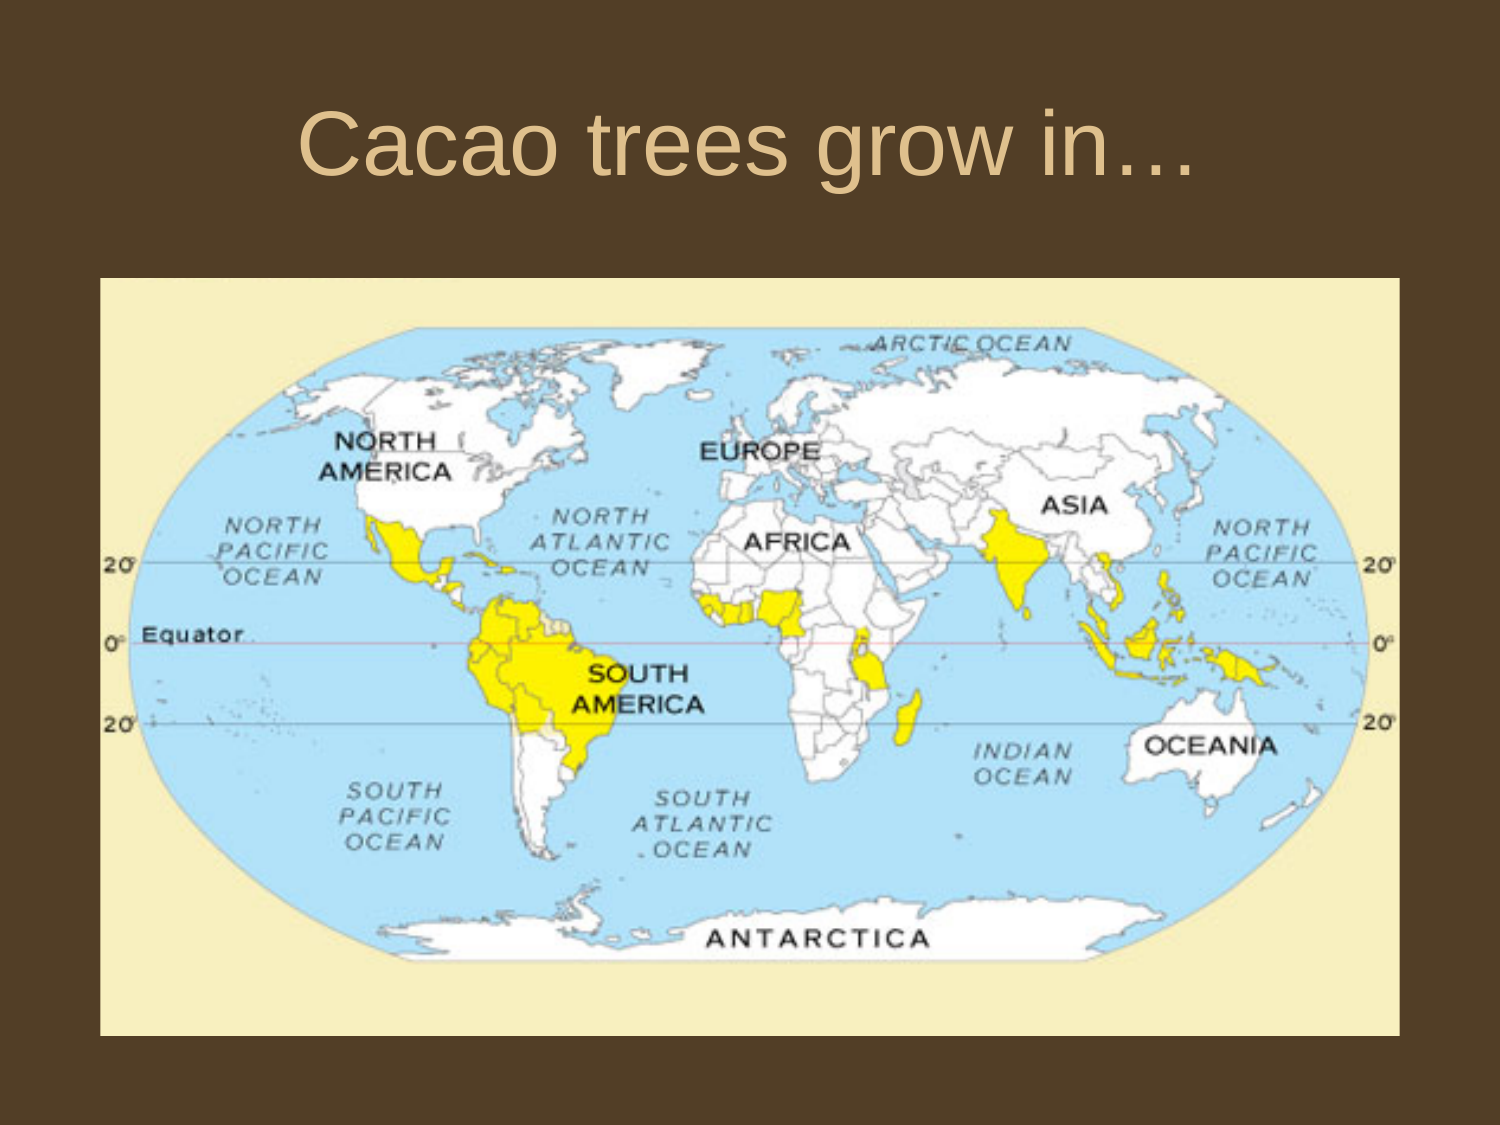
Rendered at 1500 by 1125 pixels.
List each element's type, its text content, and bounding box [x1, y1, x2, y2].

title Cacao trees grow in… [75, 45, 1425, 233]
picture [100, 278, 1400, 1036]
